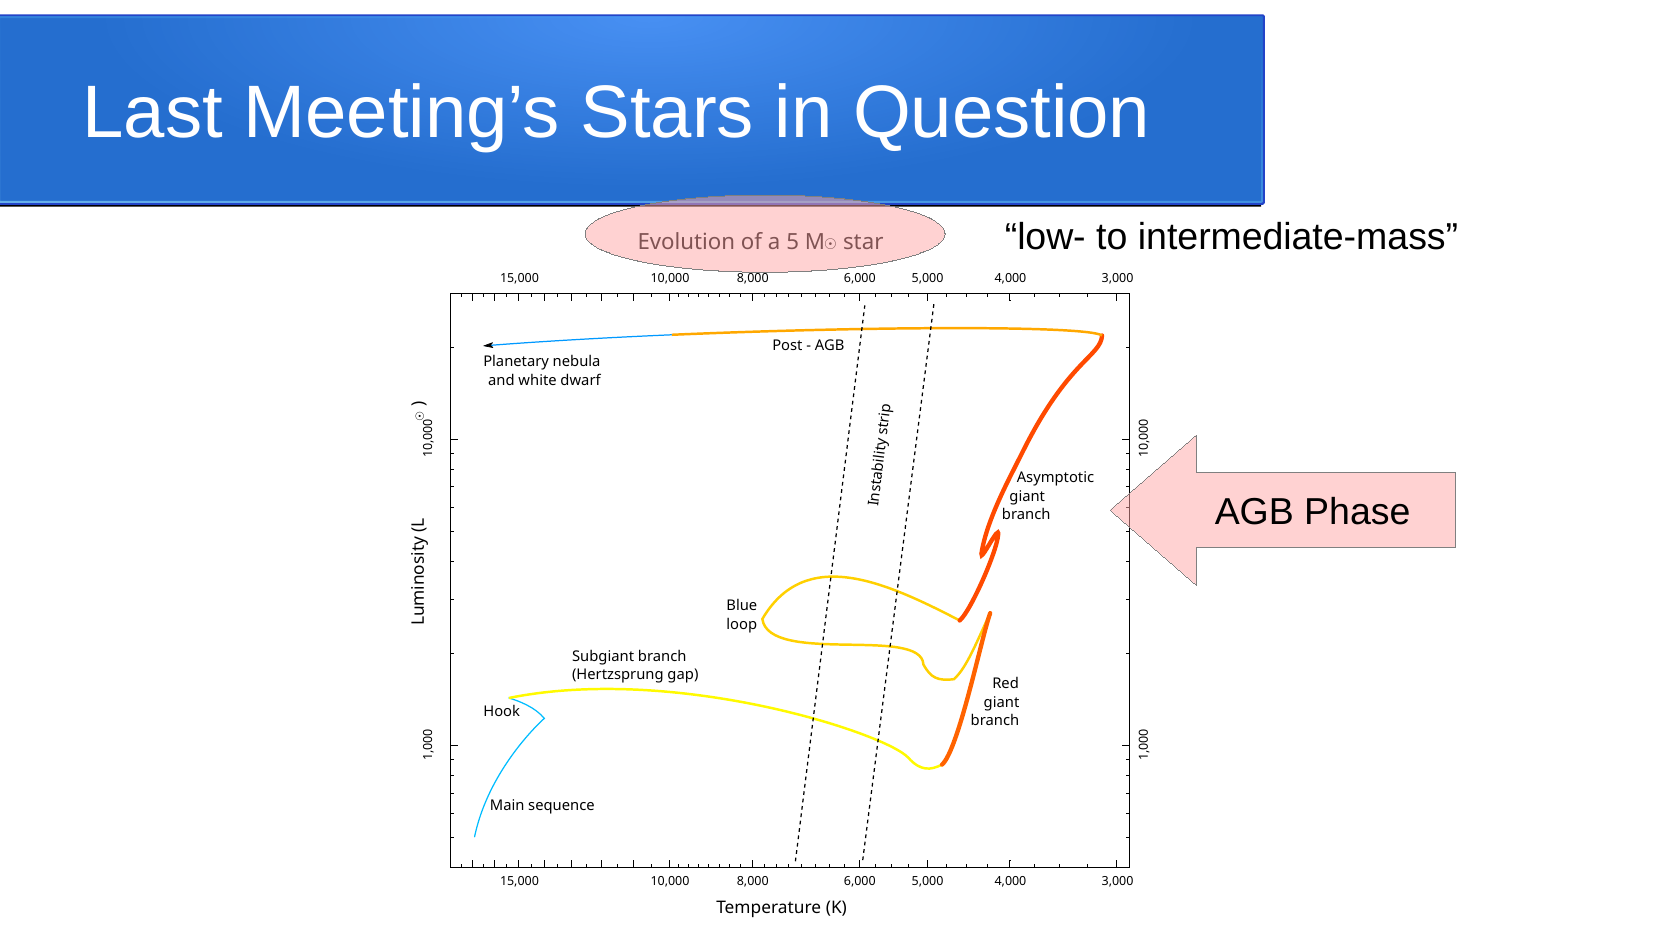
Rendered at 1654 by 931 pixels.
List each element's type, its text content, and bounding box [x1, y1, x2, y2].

text_box [1110, 435, 1456, 586]
title Last Meeting’s Stars in Question [82, 35, 1235, 189]
text_box AGB Phase [1200, 483, 1441, 541]
text_box [585, 195, 946, 273]
picture [390, 207, 1171, 931]
text_box “low- to intermediate-mass” [990, 207, 1501, 349]
